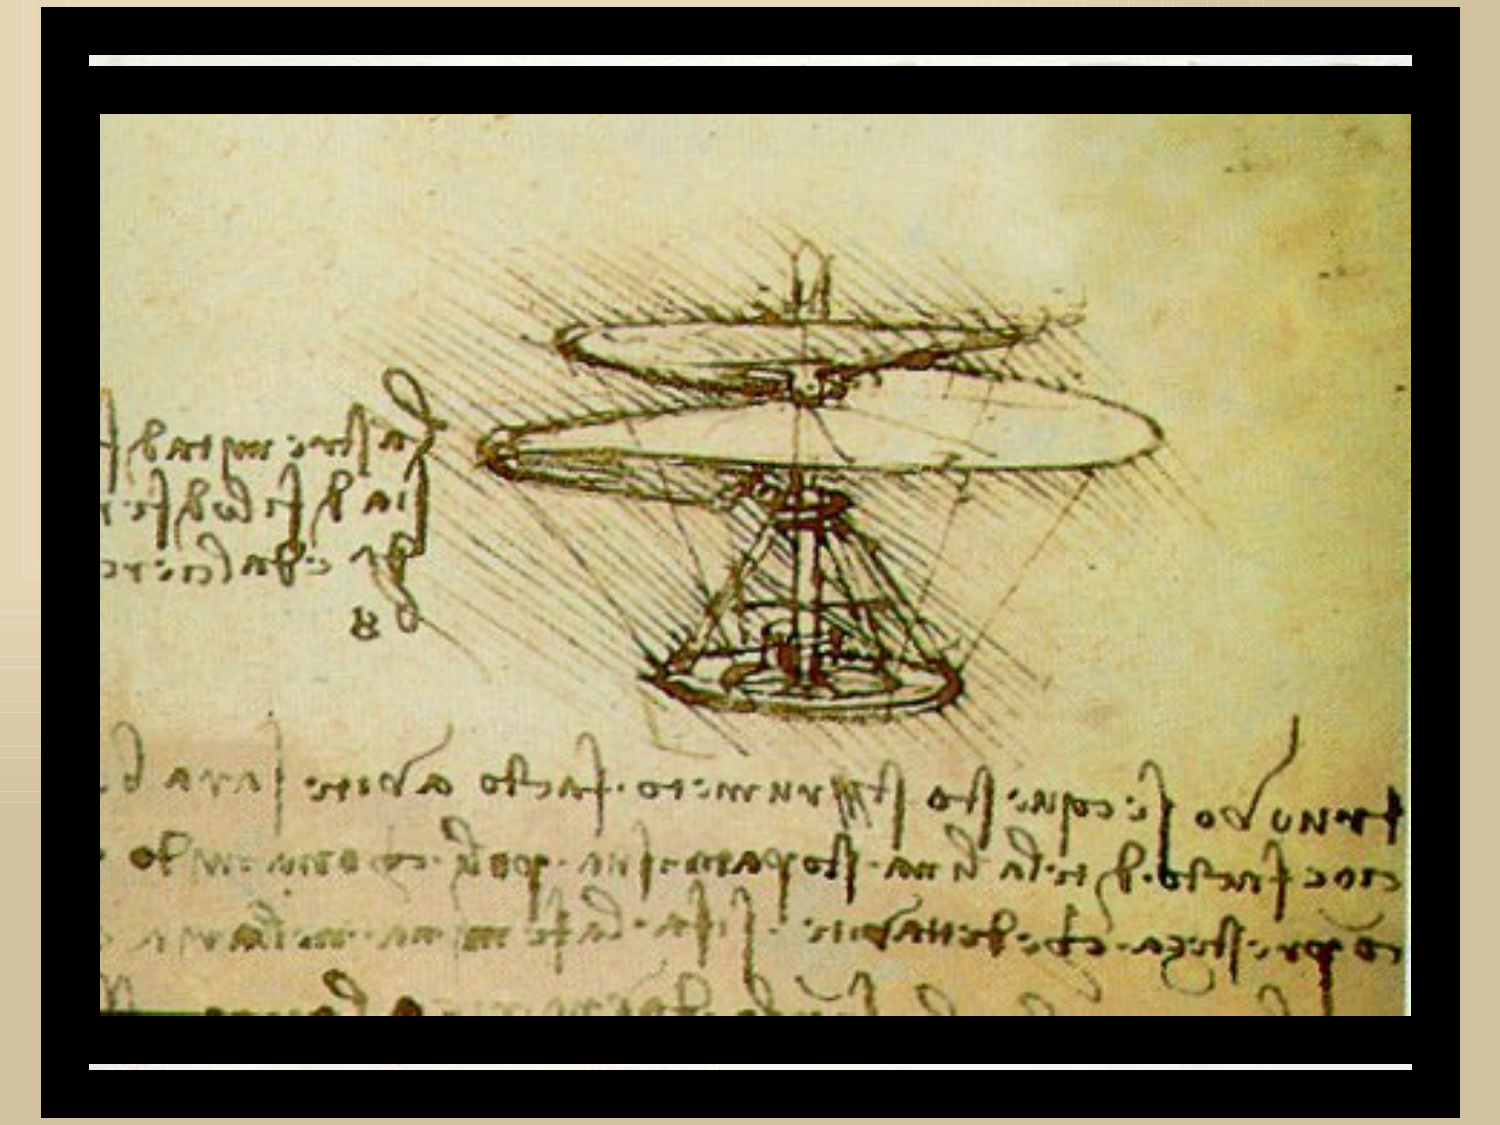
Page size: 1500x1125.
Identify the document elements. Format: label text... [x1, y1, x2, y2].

picture [100, 113, 1412, 1016]
list preučevanje leta ptičev, izdelal več načrtov za letalne stroje: helikopter za štiri osebe, lahko jadralno letalo, 3. januarja 1496 je opravil neuspešen preizkus letalne naprave lastne konstrukcije, 1502: Leonardo za turškega sultana Bajazida II. izdela načrt za 240 m dolg most, načrt ni bil izveden, [1460, 125, 1471, 941]
picture [88, 54, 1412, 66]
picture [88, 1064, 1412, 1071]
